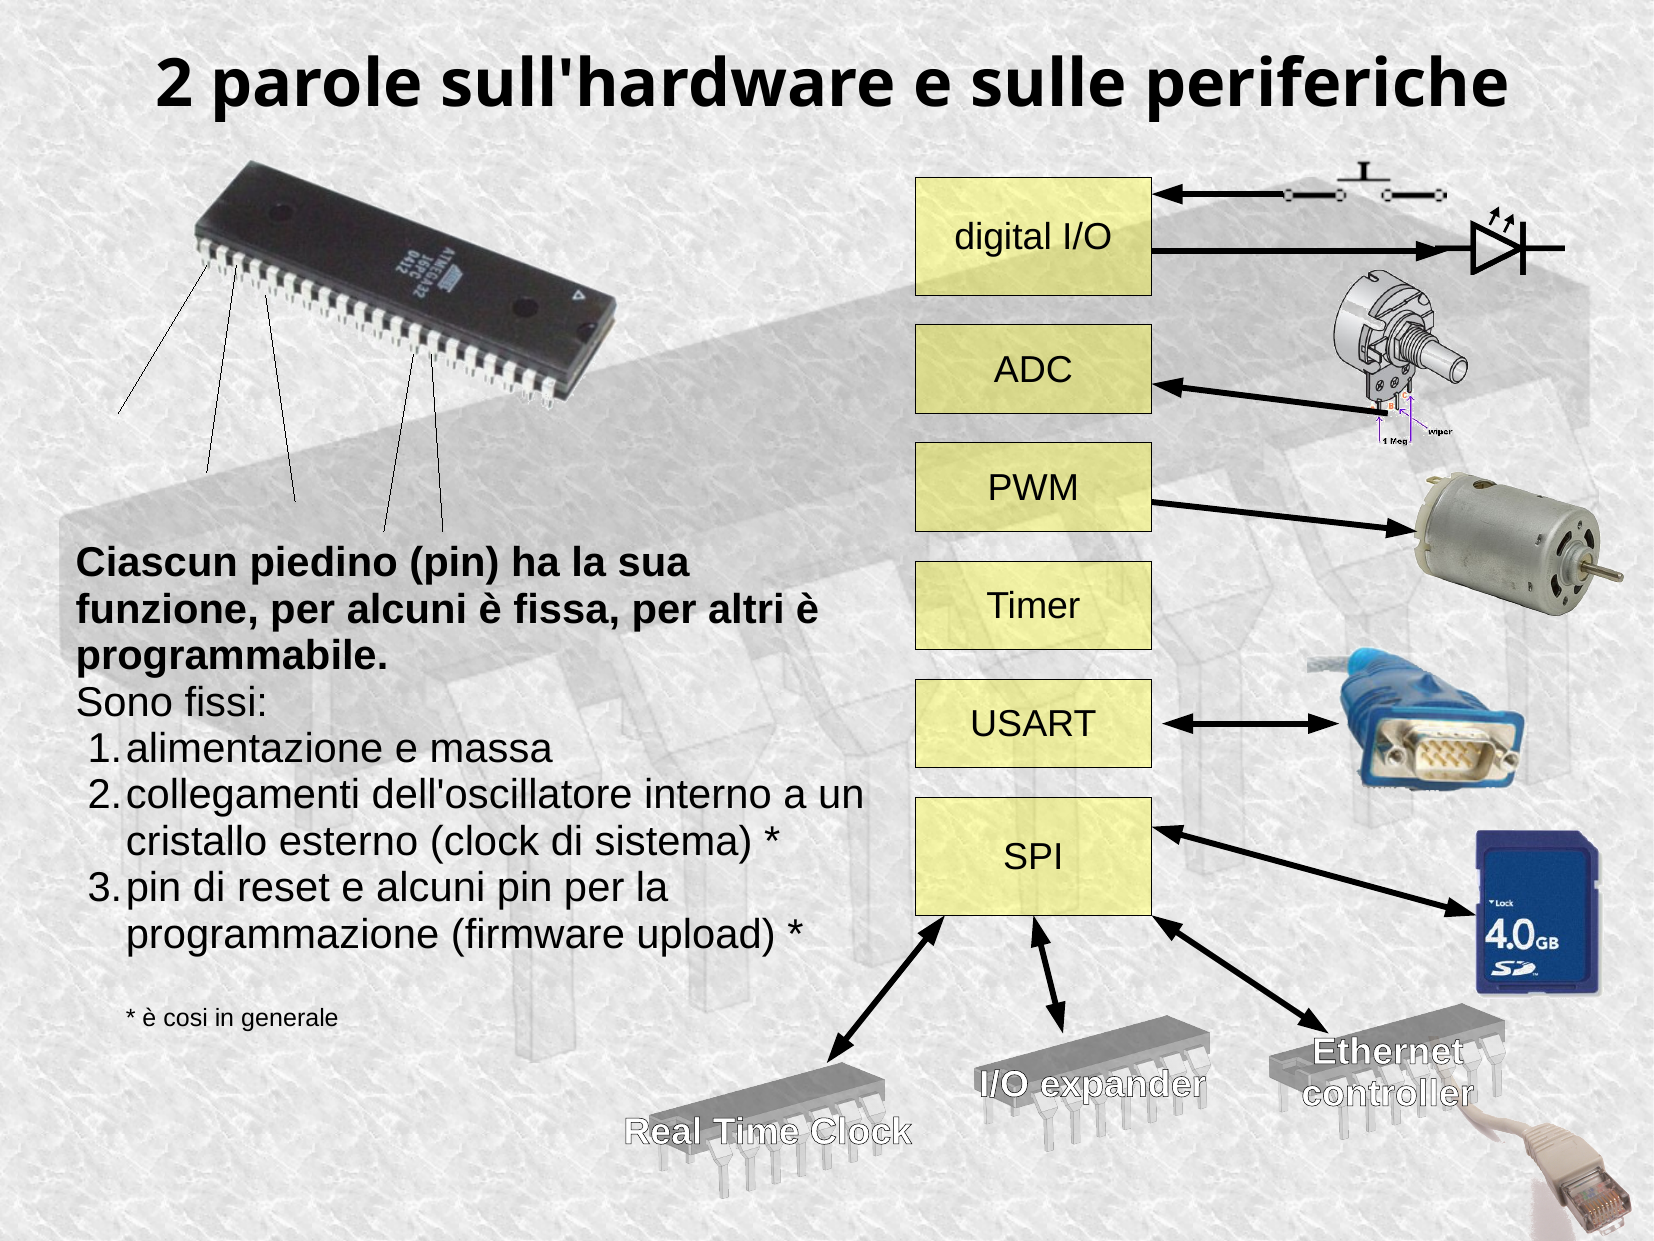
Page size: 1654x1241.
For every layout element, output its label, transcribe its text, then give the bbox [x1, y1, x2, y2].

title 2 parole sull'hardware e sulle periferiche [88, 0, 1577, 178]
picture [0, 0, 1654, 1241]
text_box Timer [915, 561, 1152, 650]
text_box ADC [915, 324, 1152, 414]
text_box SPI [915, 797, 1152, 916]
text_box USART [915, 679, 1152, 768]
text_box PWM [915, 442, 1152, 532]
text_box digital I/O [915, 177, 1152, 296]
text_box Ciascun piedino (pin) ha la sua funzione, per alcuni è fissa, per altri è programmabile. Sono fissi: alimentazione e massa collegamenti dell'oscillatore interno a un cristallo esterno (clock di sistema) * pin di reset e alcuni pin per la programmazione (firmware upload) * * è cosi in generale [59, 531, 886, 1040]
